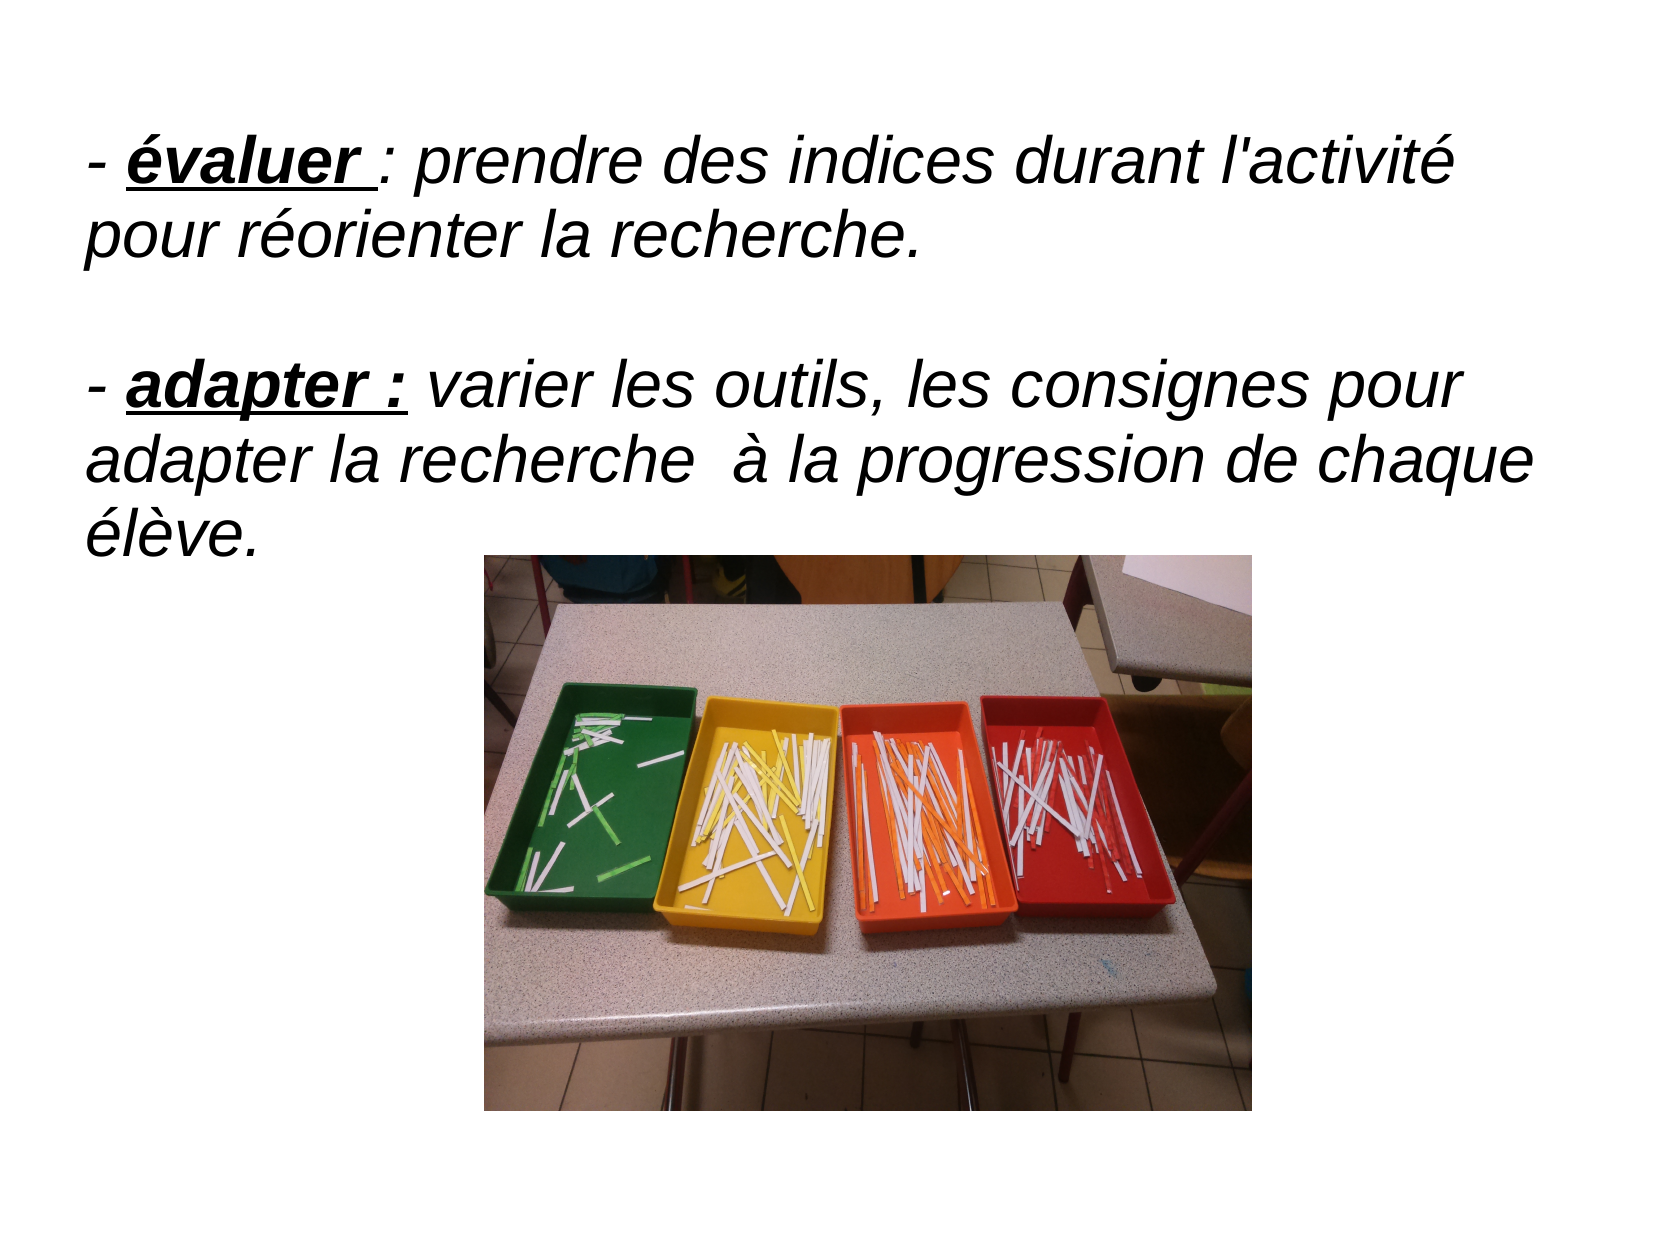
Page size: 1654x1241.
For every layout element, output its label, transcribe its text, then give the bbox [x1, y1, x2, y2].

text_box - évaluer : prendre des indices durant l'activité pour réorienter la recherche. - adapter : varier les outils, les consignes pour adapter la recherche à la progression de chaque élève. [70, 115, 1559, 654]
picture [484, 555, 1252, 1111]
